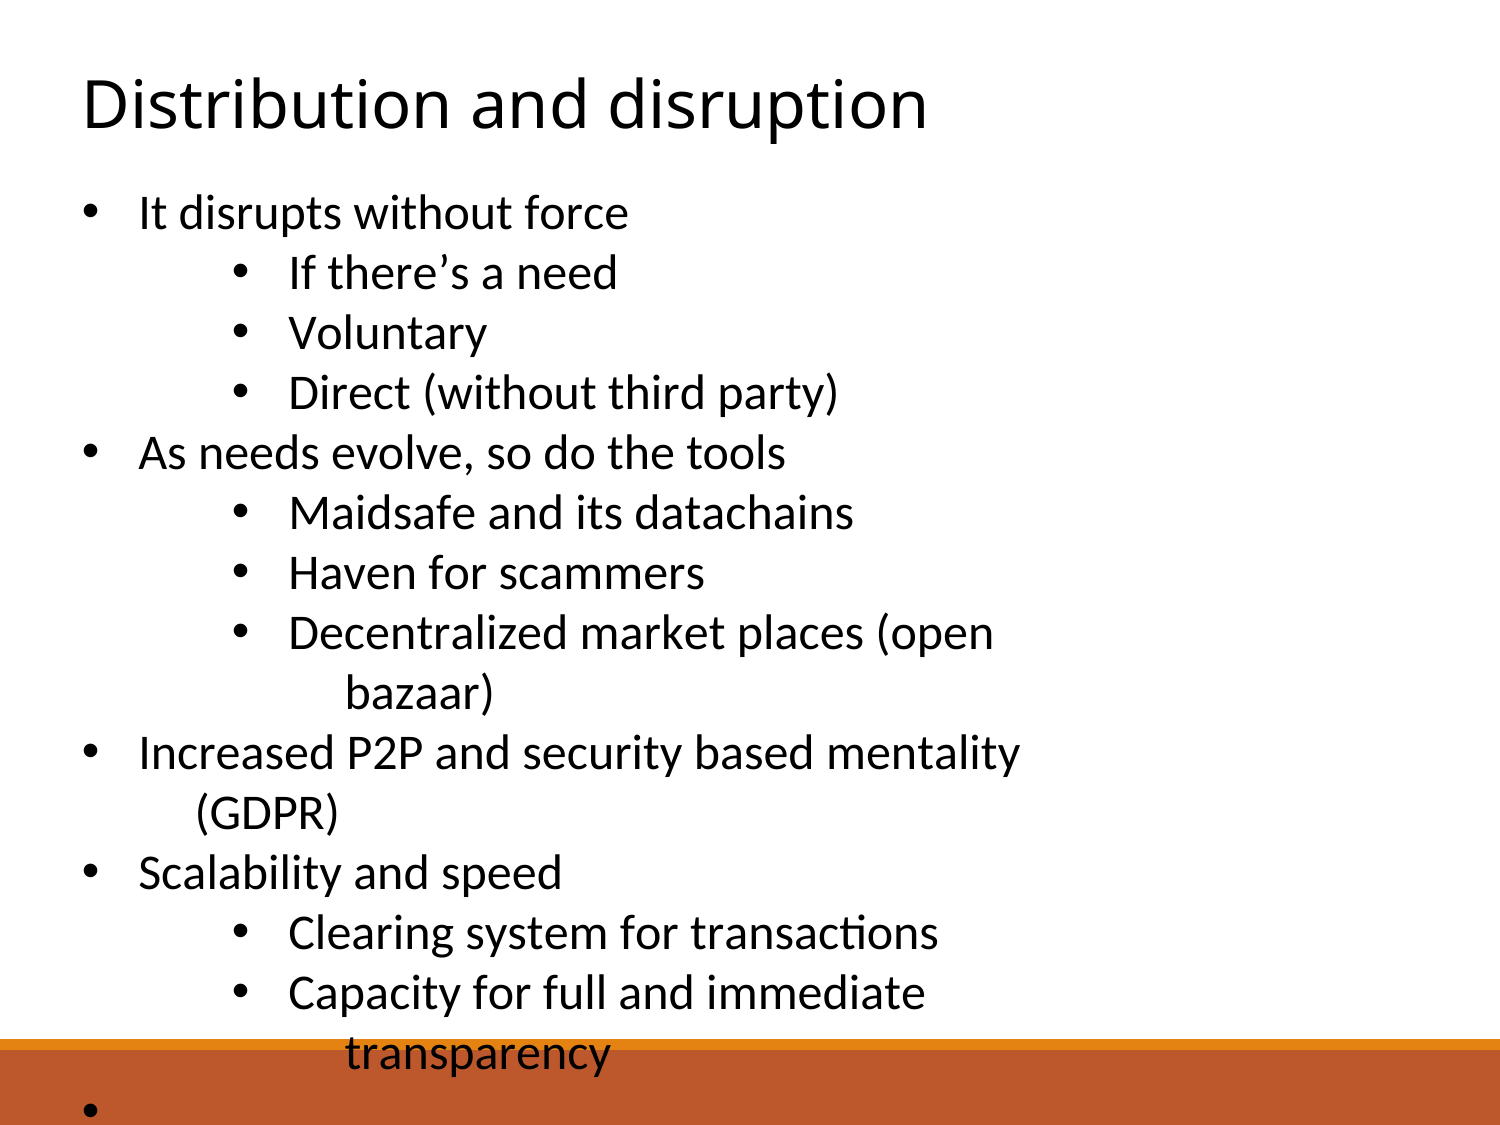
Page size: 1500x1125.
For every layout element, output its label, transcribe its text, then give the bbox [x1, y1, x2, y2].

text_box Distribution and disruption [66, 53, 1295, 241]
text_box It disrupts without force If there’s a need Voluntary Direct (without third party) As needs evolve, so do the tools Maidsafe and its datachains Haven for scammers Decentralized market places (open bazaar) Increased P2P and security based mentality (GDPR) Scalability and speed Clearing system for transactions Capacity for full and immediate transparency [66, 172, 1136, 1125]
